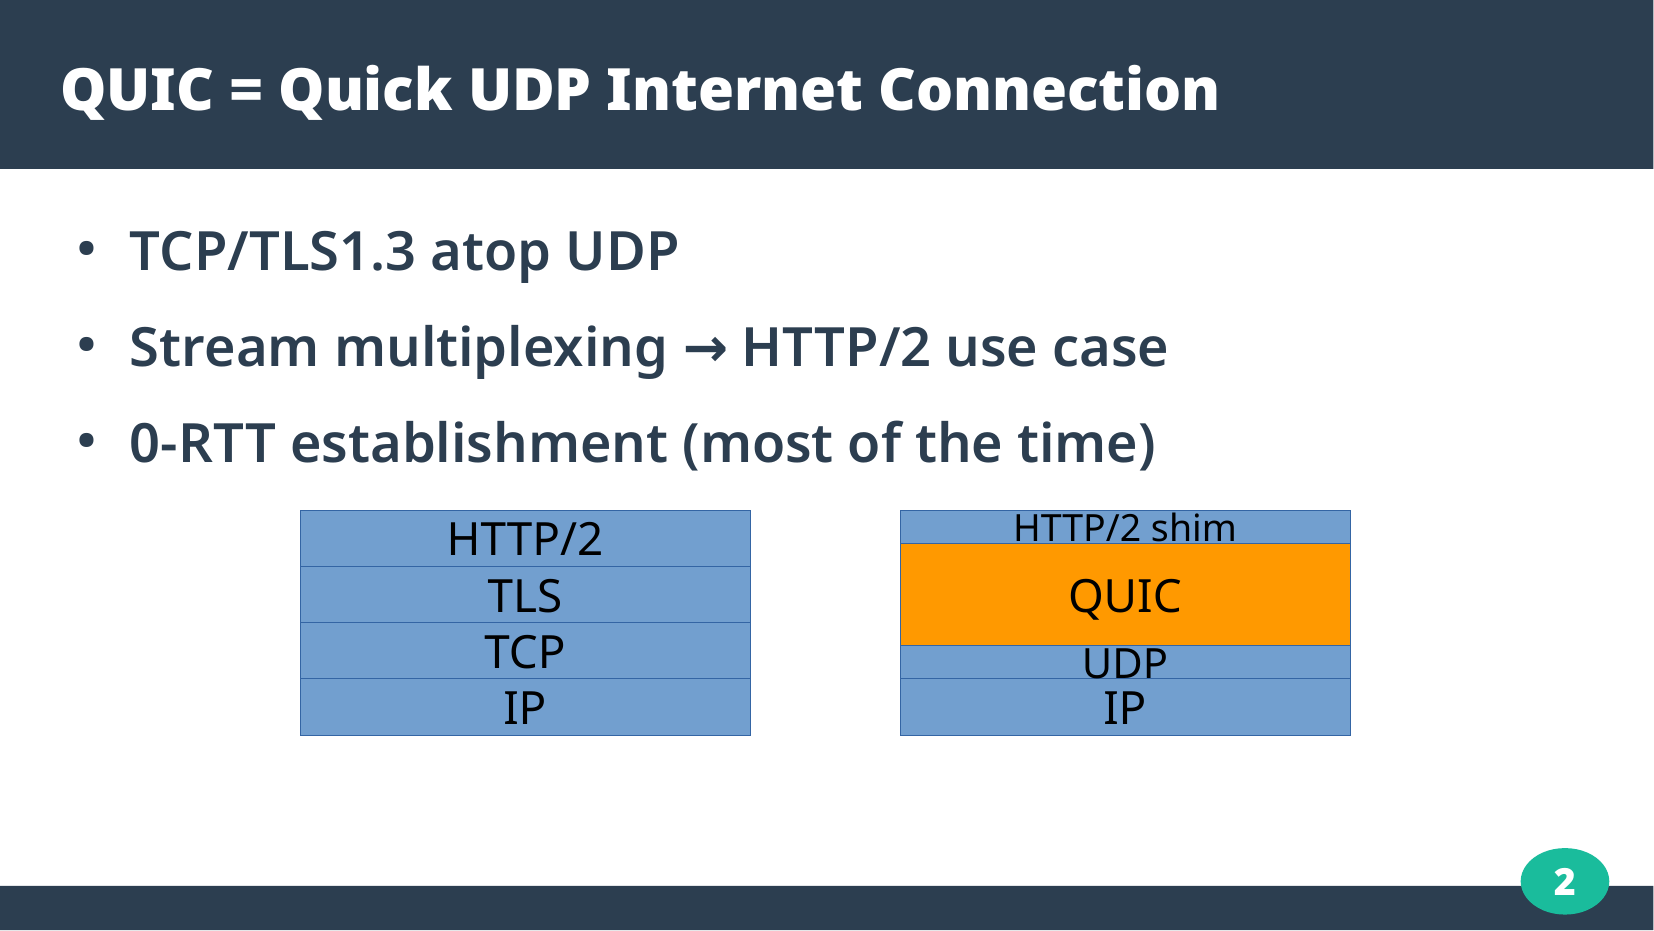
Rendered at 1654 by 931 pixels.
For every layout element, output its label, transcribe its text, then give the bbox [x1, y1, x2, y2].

text_box TCP [300, 623, 751, 679]
text_box HTTP/2 shim [900, 510, 1351, 544]
list TCP/TLS1.3 atop UDP Stream multiplexing → HTTP/2 use case 0-RTT establishment (most of the time) [59, 212, 1595, 867]
text_box UDP [900, 646, 1351, 679]
text_box HTTP/2 [300, 510, 751, 567]
text_box IP [300, 679, 751, 736]
text_box TLS [300, 567, 751, 623]
text_box IP [900, 679, 1351, 736]
text_box QUIC [900, 544, 1351, 646]
title QUIC = Quick UDP Internet Connection [60, 28, 1596, 147]
